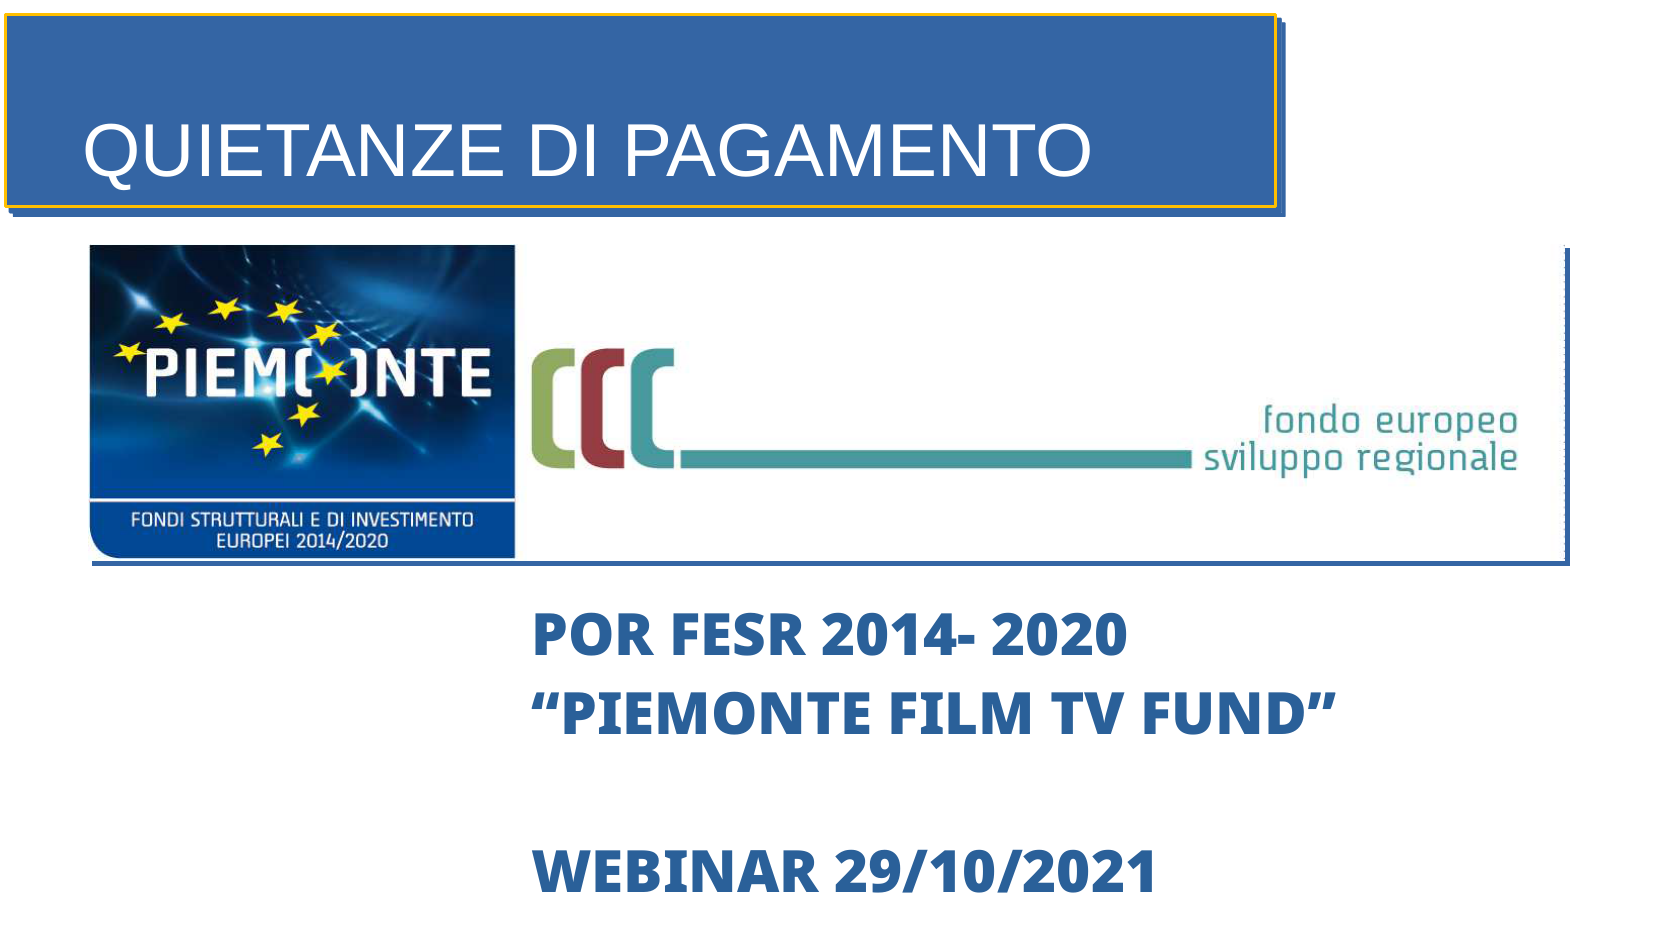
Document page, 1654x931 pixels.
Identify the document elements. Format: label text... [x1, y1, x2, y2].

subtitle POR FESR 2014- 2020 “PIEMONTE FILM TV FUND” WEBINAR 29/10/2021 [88, 562, 1565, 886]
title QUIETANZE DI PAGAMENTO [82, 35, 1235, 266]
picture [88, 244, 1565, 562]
